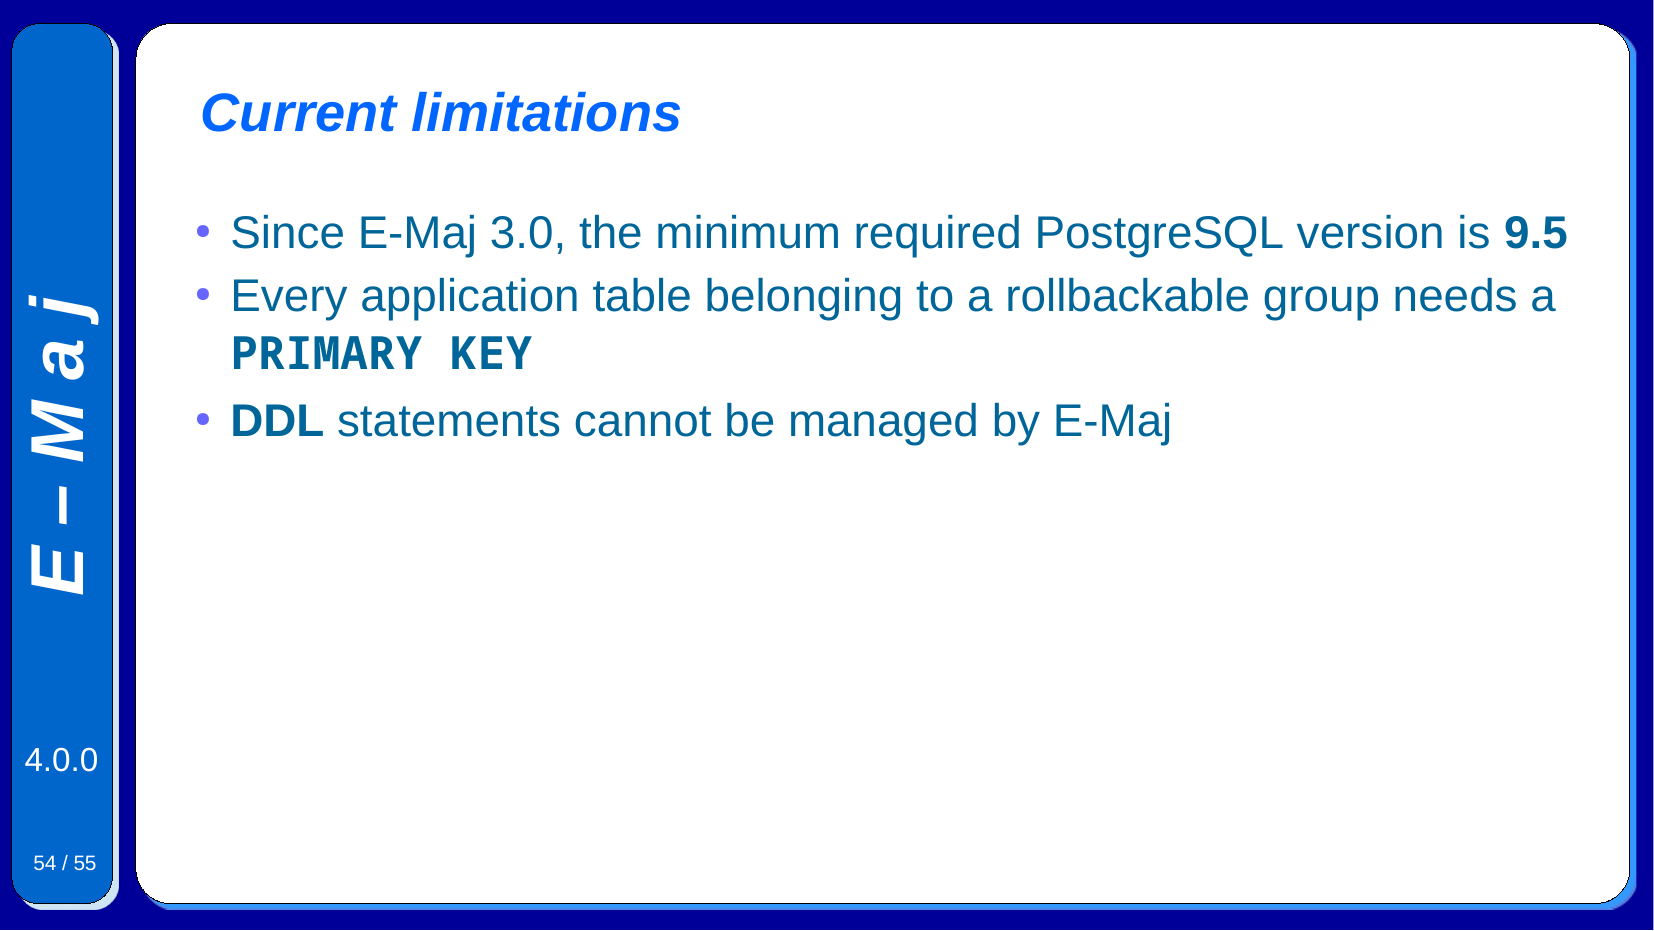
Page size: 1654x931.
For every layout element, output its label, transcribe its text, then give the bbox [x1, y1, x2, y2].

list Since E-Maj 3.0, the minimum required PostgreSQL version is 9.5 Every application table belonging to a rollbackable group needs a PRIMARY KEY DDL statements cannot be managed by E-Maj [177, 206, 1587, 827]
title Current limitations [200, 34, 1575, 191]
